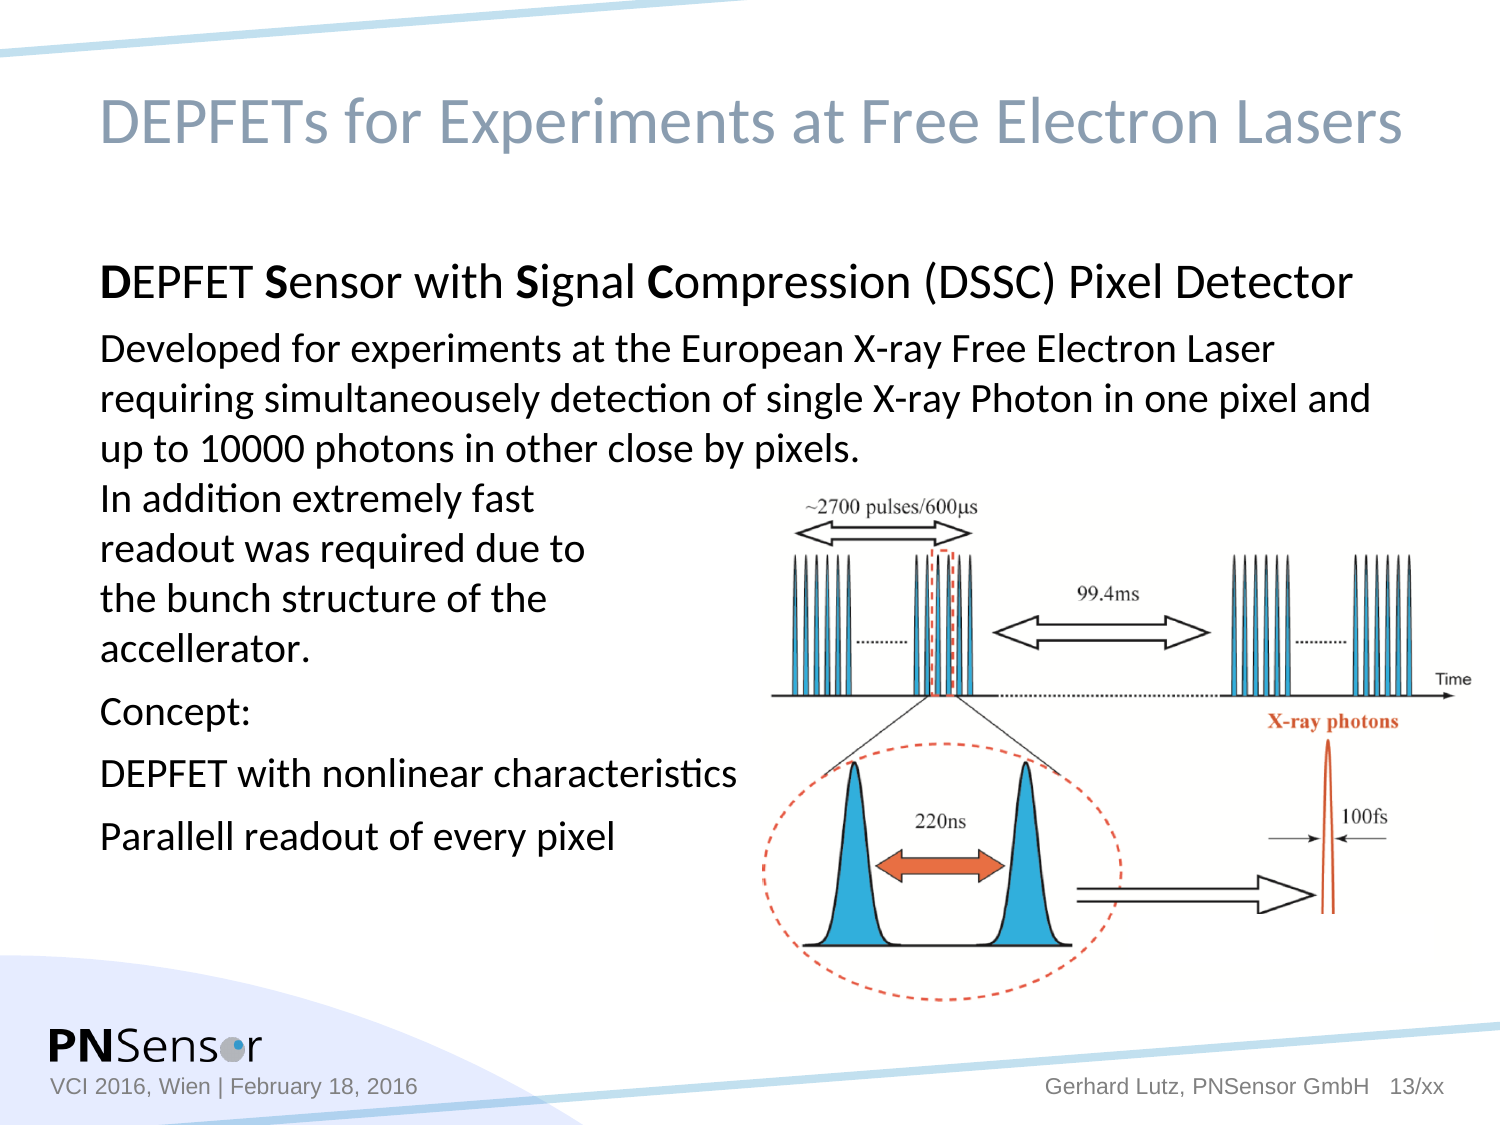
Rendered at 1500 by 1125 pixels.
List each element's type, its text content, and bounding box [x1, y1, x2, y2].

list DEPFET Sensor with Signal Compression (DSSC) Pixel Detector Developed for experiments at the European X-ray Free Electron Laser requiring simultaneousely detection of single X-ray Photon in one pixel and up to 10000 photons in other close by pixels. In addition extremely fast readout was required due to the bunch structure of the accellerator. Concept: DEPFET with nonlinear characteristics Parallell readout of every pixel [99, 248, 1426, 991]
title DEPFETs for Experiments at Free Electron Lasers [99, 76, 1426, 248]
picture [744, 490, 1483, 1013]
